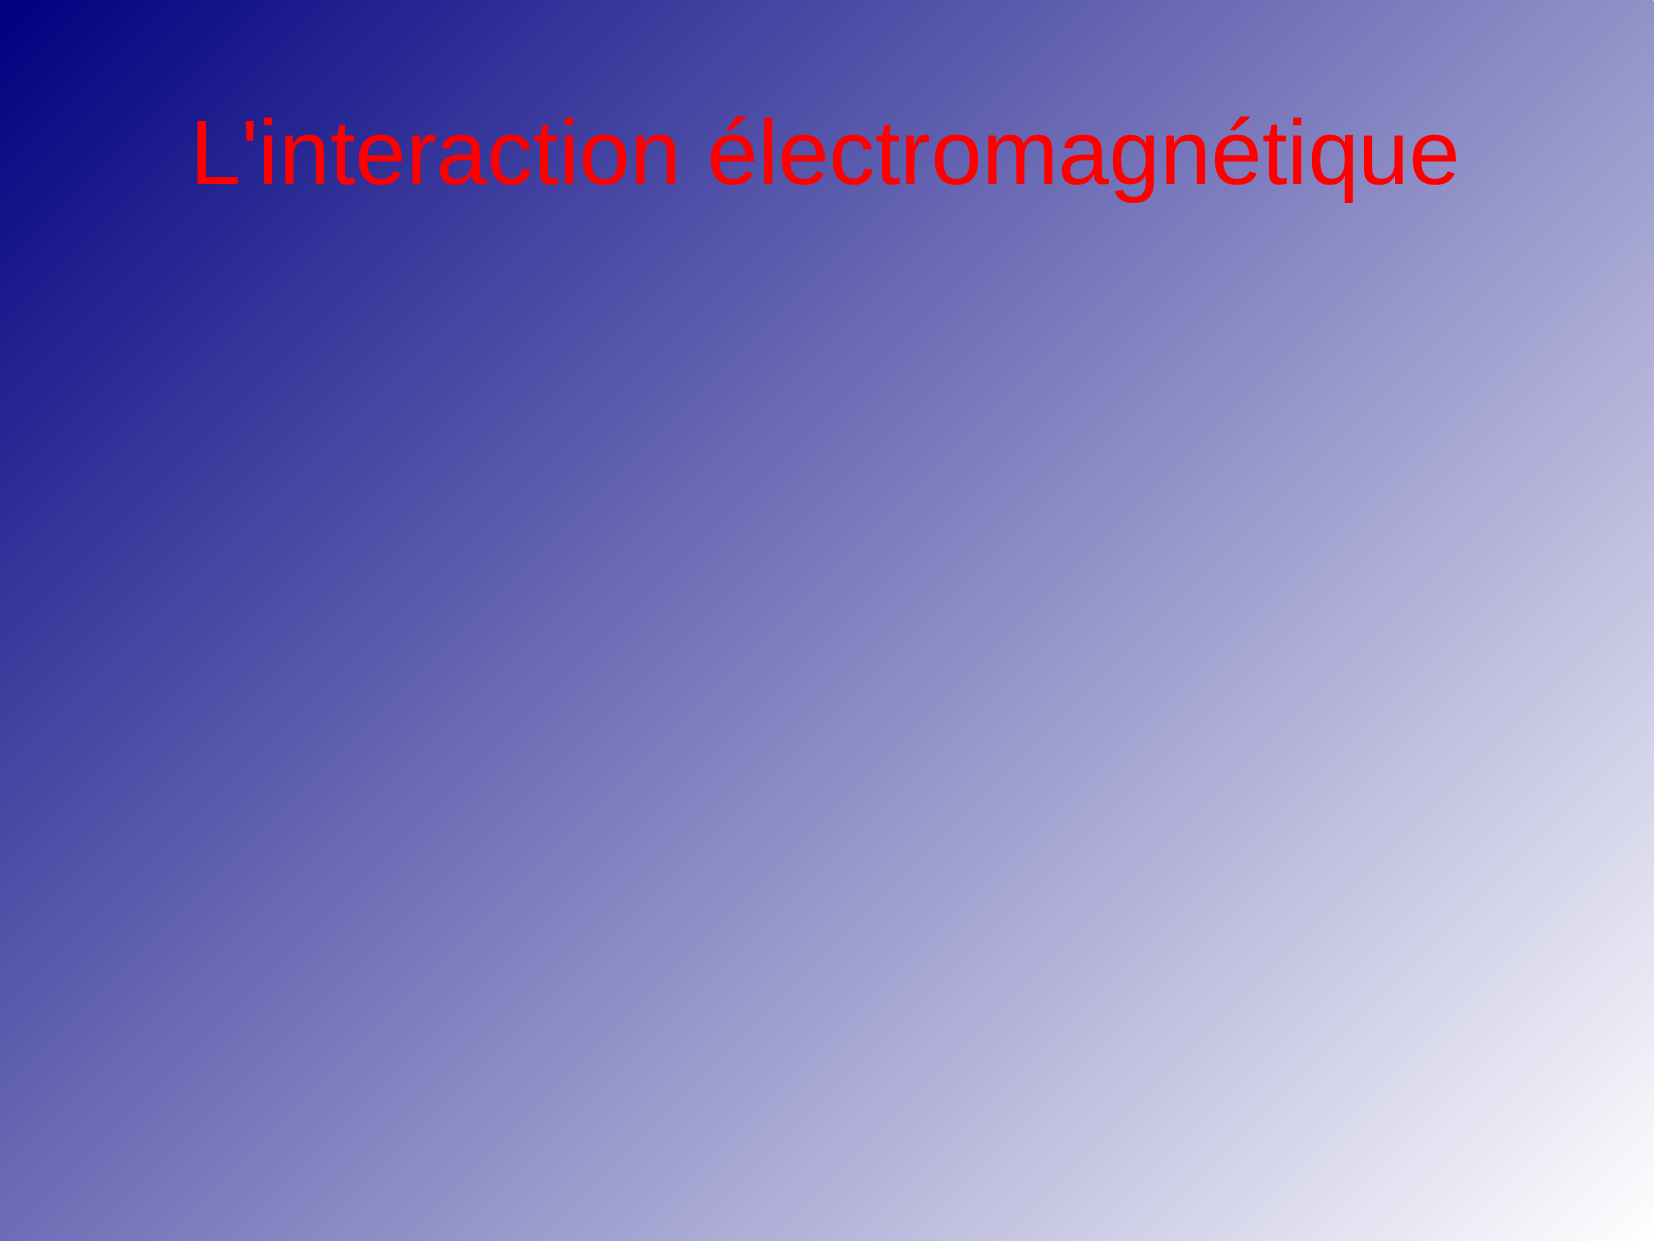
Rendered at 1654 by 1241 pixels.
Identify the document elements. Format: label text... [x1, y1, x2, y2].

title L'interaction électromagnétique [82, 56, 1571, 66]
